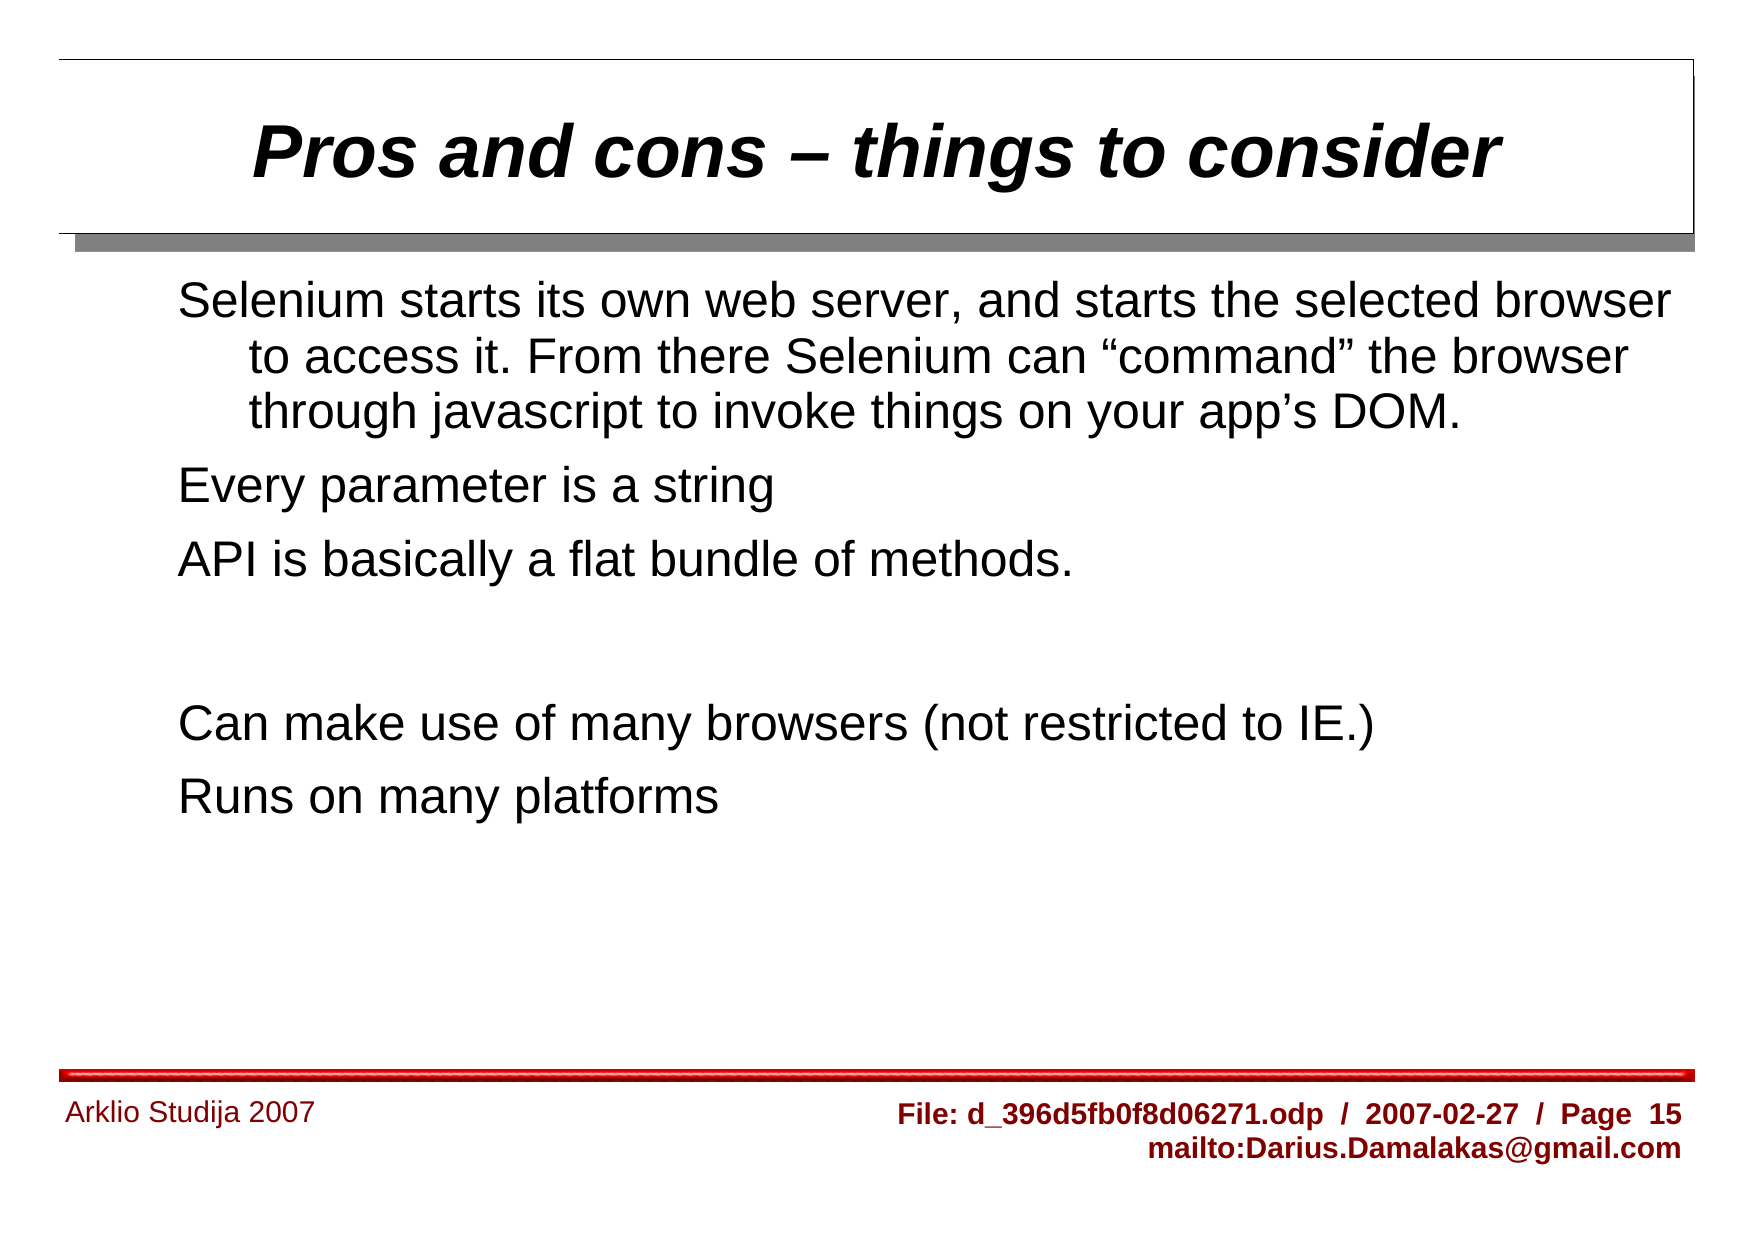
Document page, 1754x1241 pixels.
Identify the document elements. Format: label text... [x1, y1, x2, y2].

title Pros and cons – things to consider [59, 59, 1695, 244]
list Can make use of many browsers (not restricted to IE.) Runs on many platforms [71, 694, 1695, 1043]
list Selenium starts its own web server, and starts the selected browser to access it. From there Selenium can “command” the browser through javascript to invoke things on your app’s DOM. Every parameter is a string API is basically a flat bundle of methods. [71, 272, 1695, 620]
picture [59, 1069, 1695, 1082]
